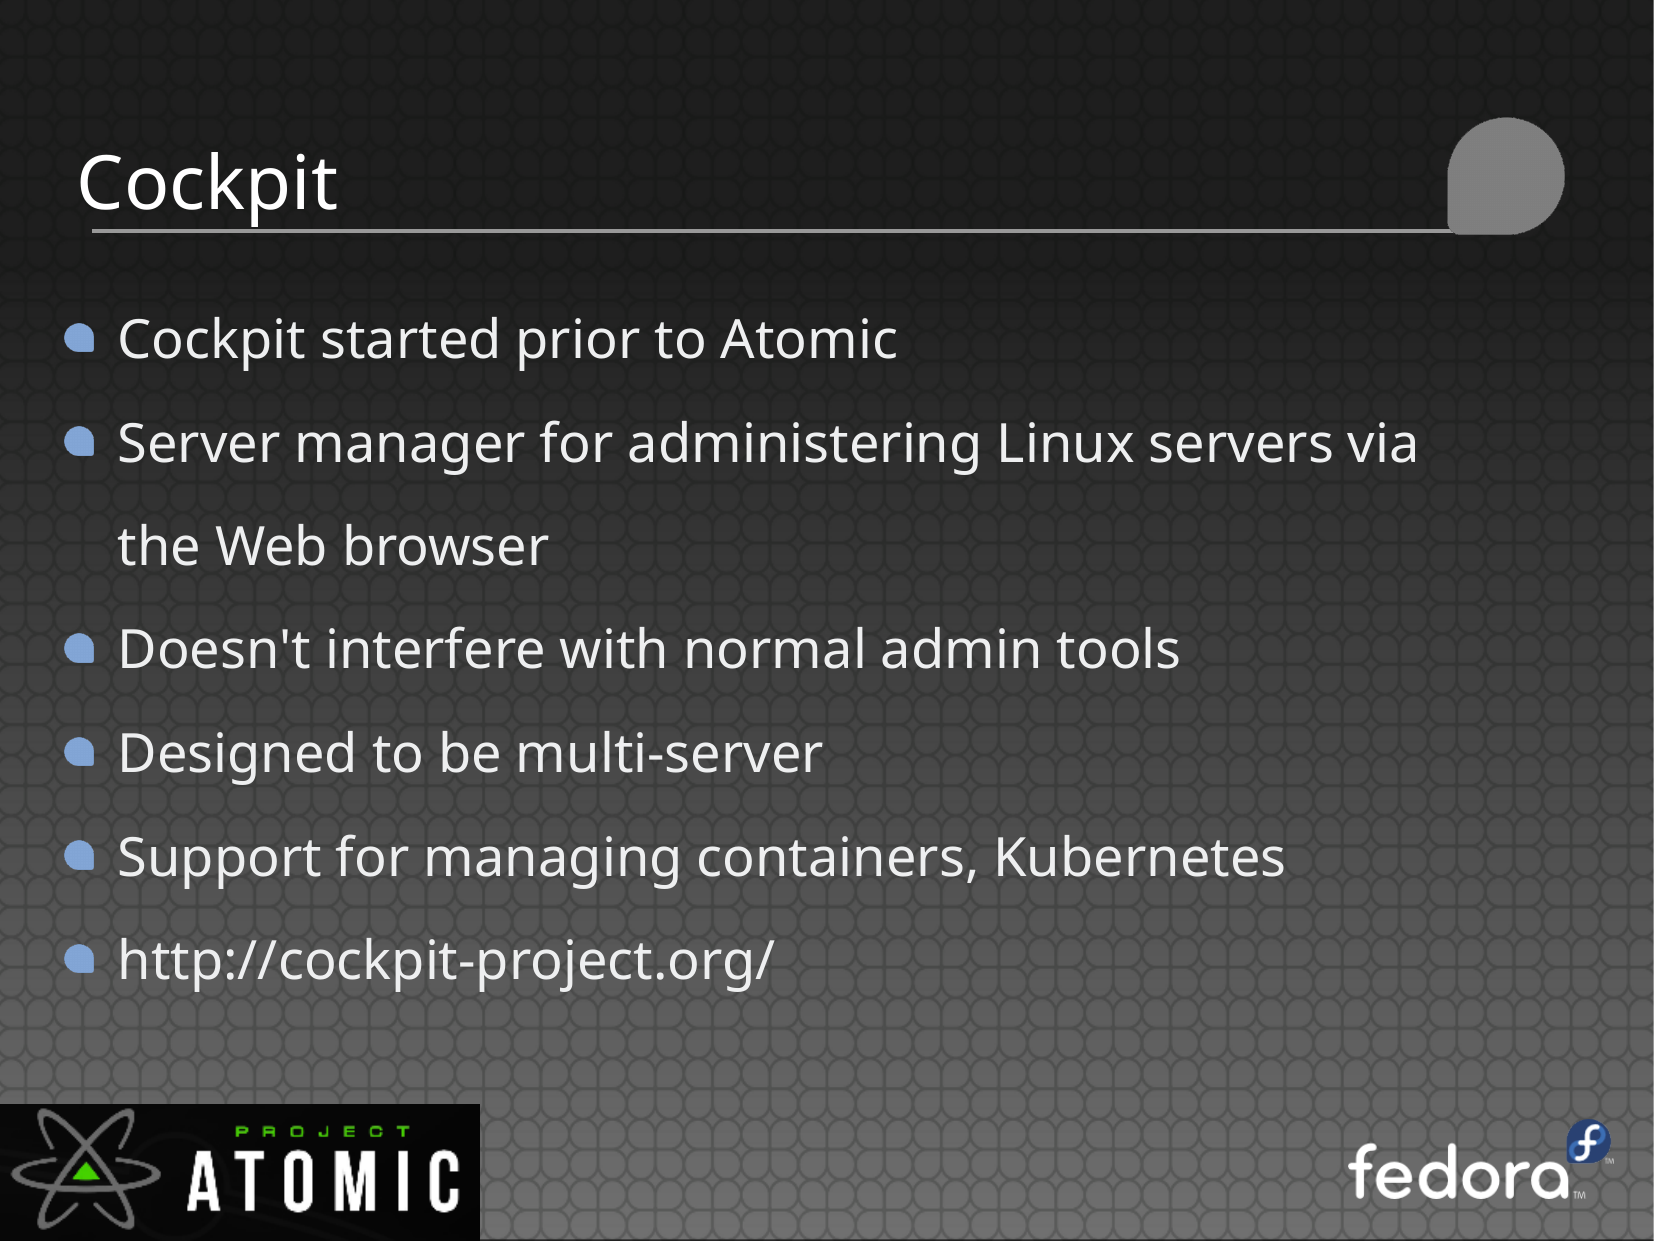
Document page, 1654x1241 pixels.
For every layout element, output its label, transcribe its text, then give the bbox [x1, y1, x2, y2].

title Cockpit [76, 112, 1566, 249]
picture [0, 0, 1654, 1241]
list Cockpit started prior to Atomic Server manager for administering Linux servers via the Web browser Doesn't interfere with normal admin tools Designed to be multi-server Support for managing containers, Kubernetes http://cockpit-project.org/ [46, 300, 1536, 1105]
